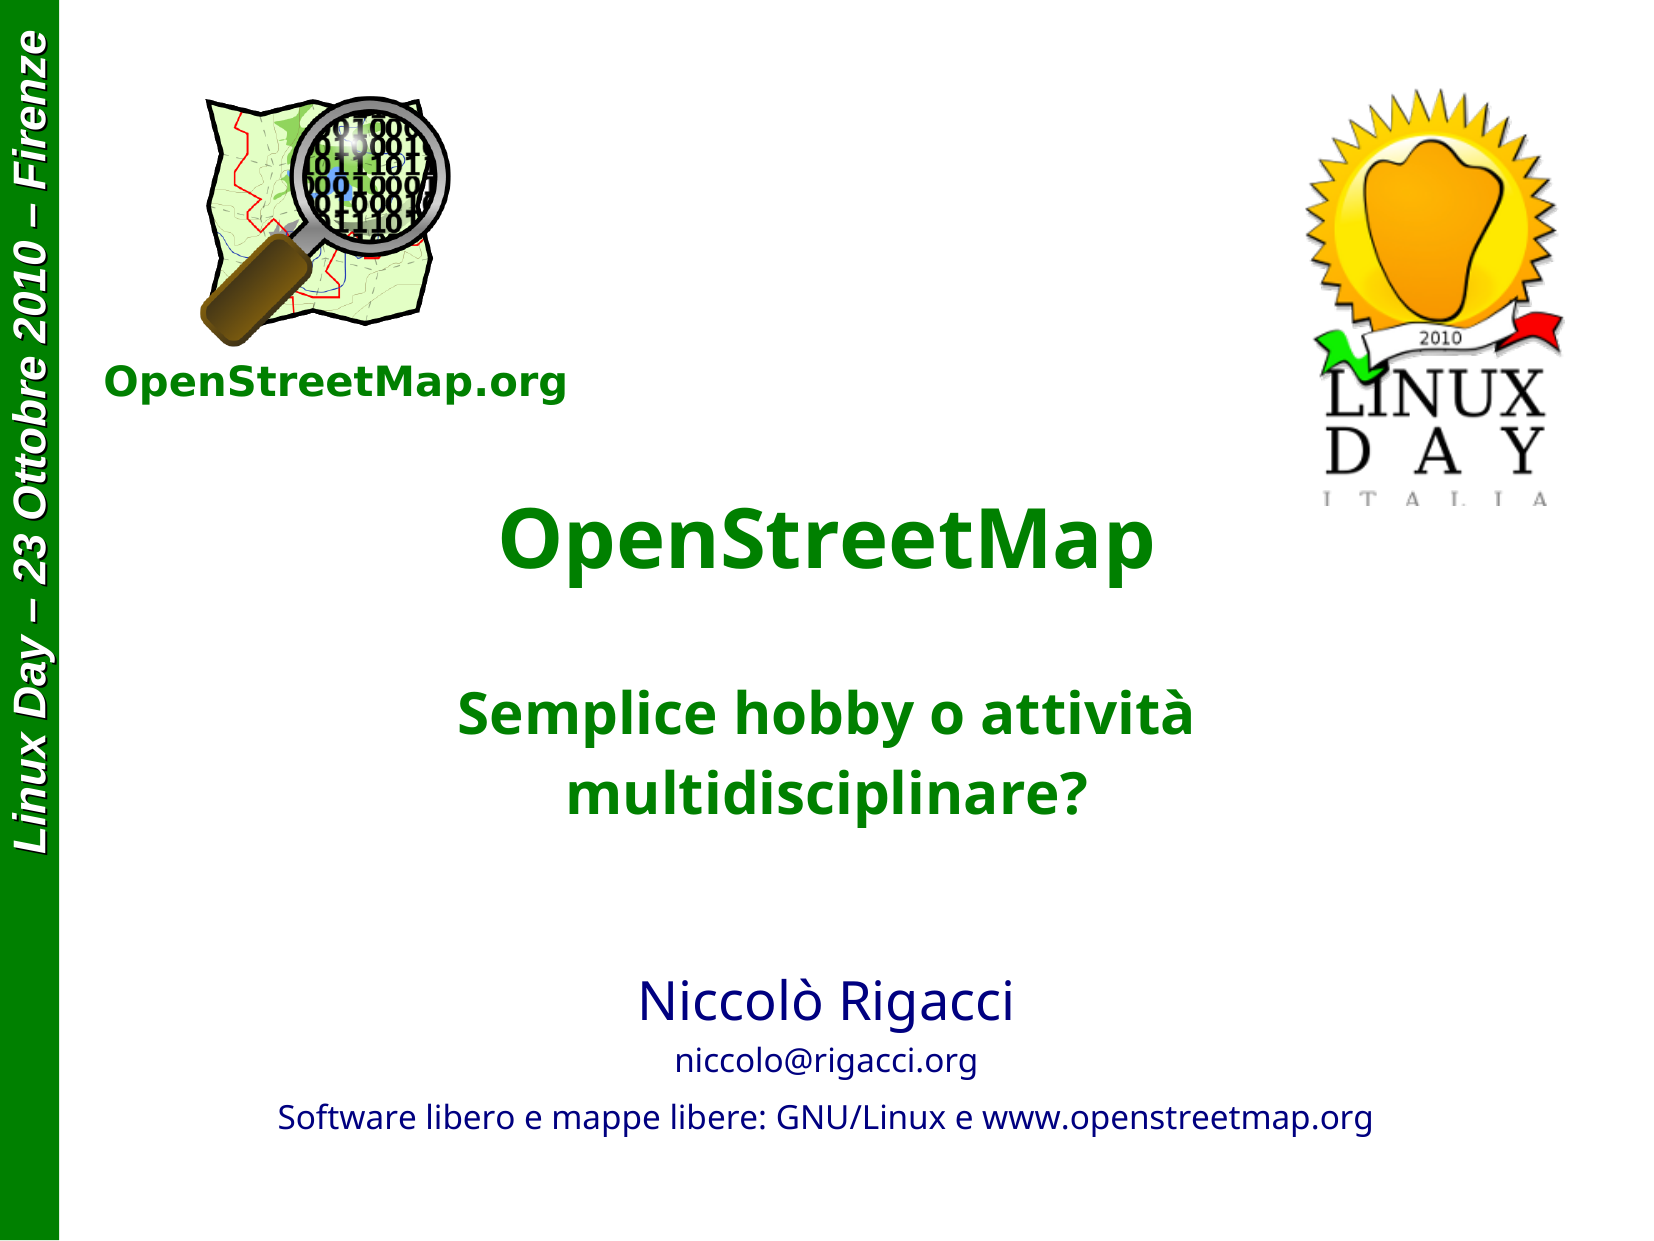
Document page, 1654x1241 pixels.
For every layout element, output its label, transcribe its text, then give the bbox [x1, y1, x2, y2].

text_box OpenStreetMap.org [88, 350, 584, 414]
picture [1305, 88, 1565, 506]
text_box OpenStreetMap Semplice hobby o attività multidisciplinare? [0, 472, 1654, 916]
text_box Niccolò Rigacci niccolo@rigacci.org Software libero e mappe libere: GNU/Linux e www.openstreetmap.org [0, 955, 1654, 1139]
picture [195, 88, 456, 349]
